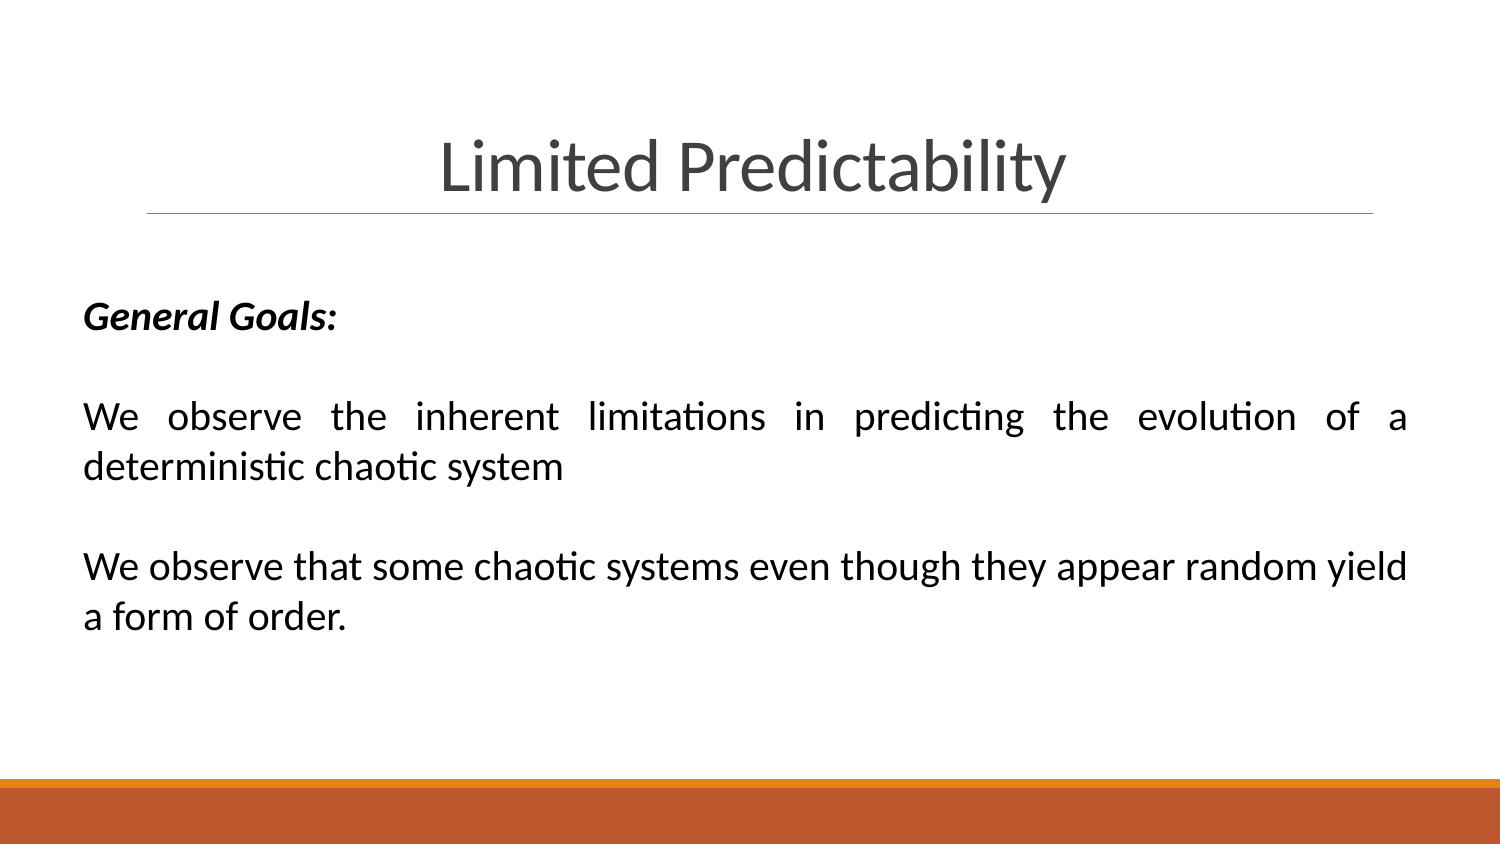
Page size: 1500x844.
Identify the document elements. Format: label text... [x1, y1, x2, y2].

title Limited Predictability [134, 35, 1373, 214]
text_box General Goals: We observe the inherent limitations in predicting the evolution of a deterministic chaotic system We observe that some chaotic systems even though they appear random yield a form of order. [68, 280, 1432, 650]
